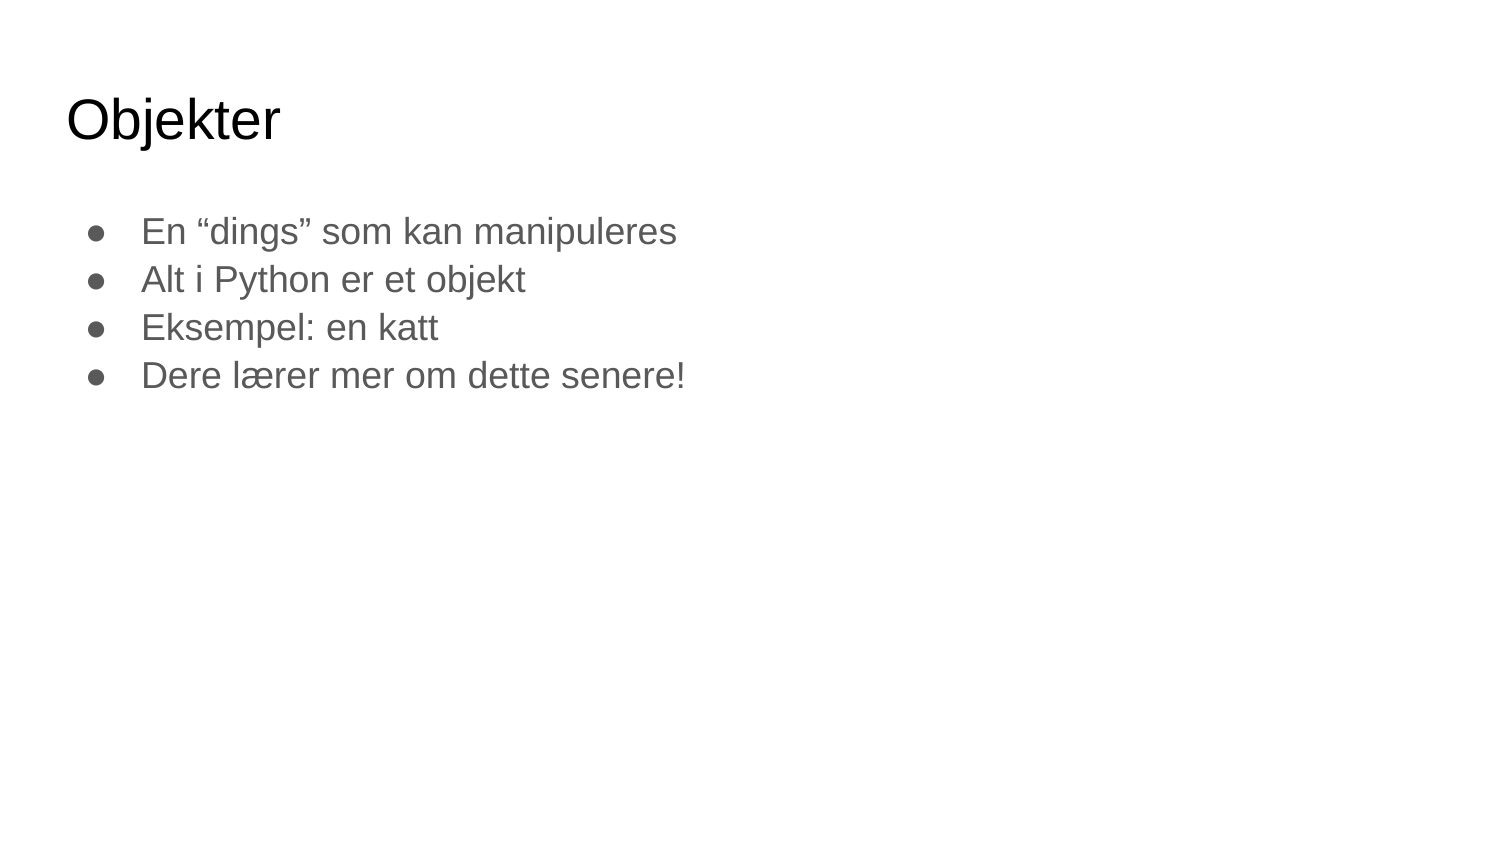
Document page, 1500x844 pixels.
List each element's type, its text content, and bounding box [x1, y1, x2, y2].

list En “dings” som kan manipuleres Alt i Python er et objekt Eksempel: en katt Dere lærer mer om dette senere! [51, 189, 1449, 750]
title Objekter [51, 72, 1449, 167]
